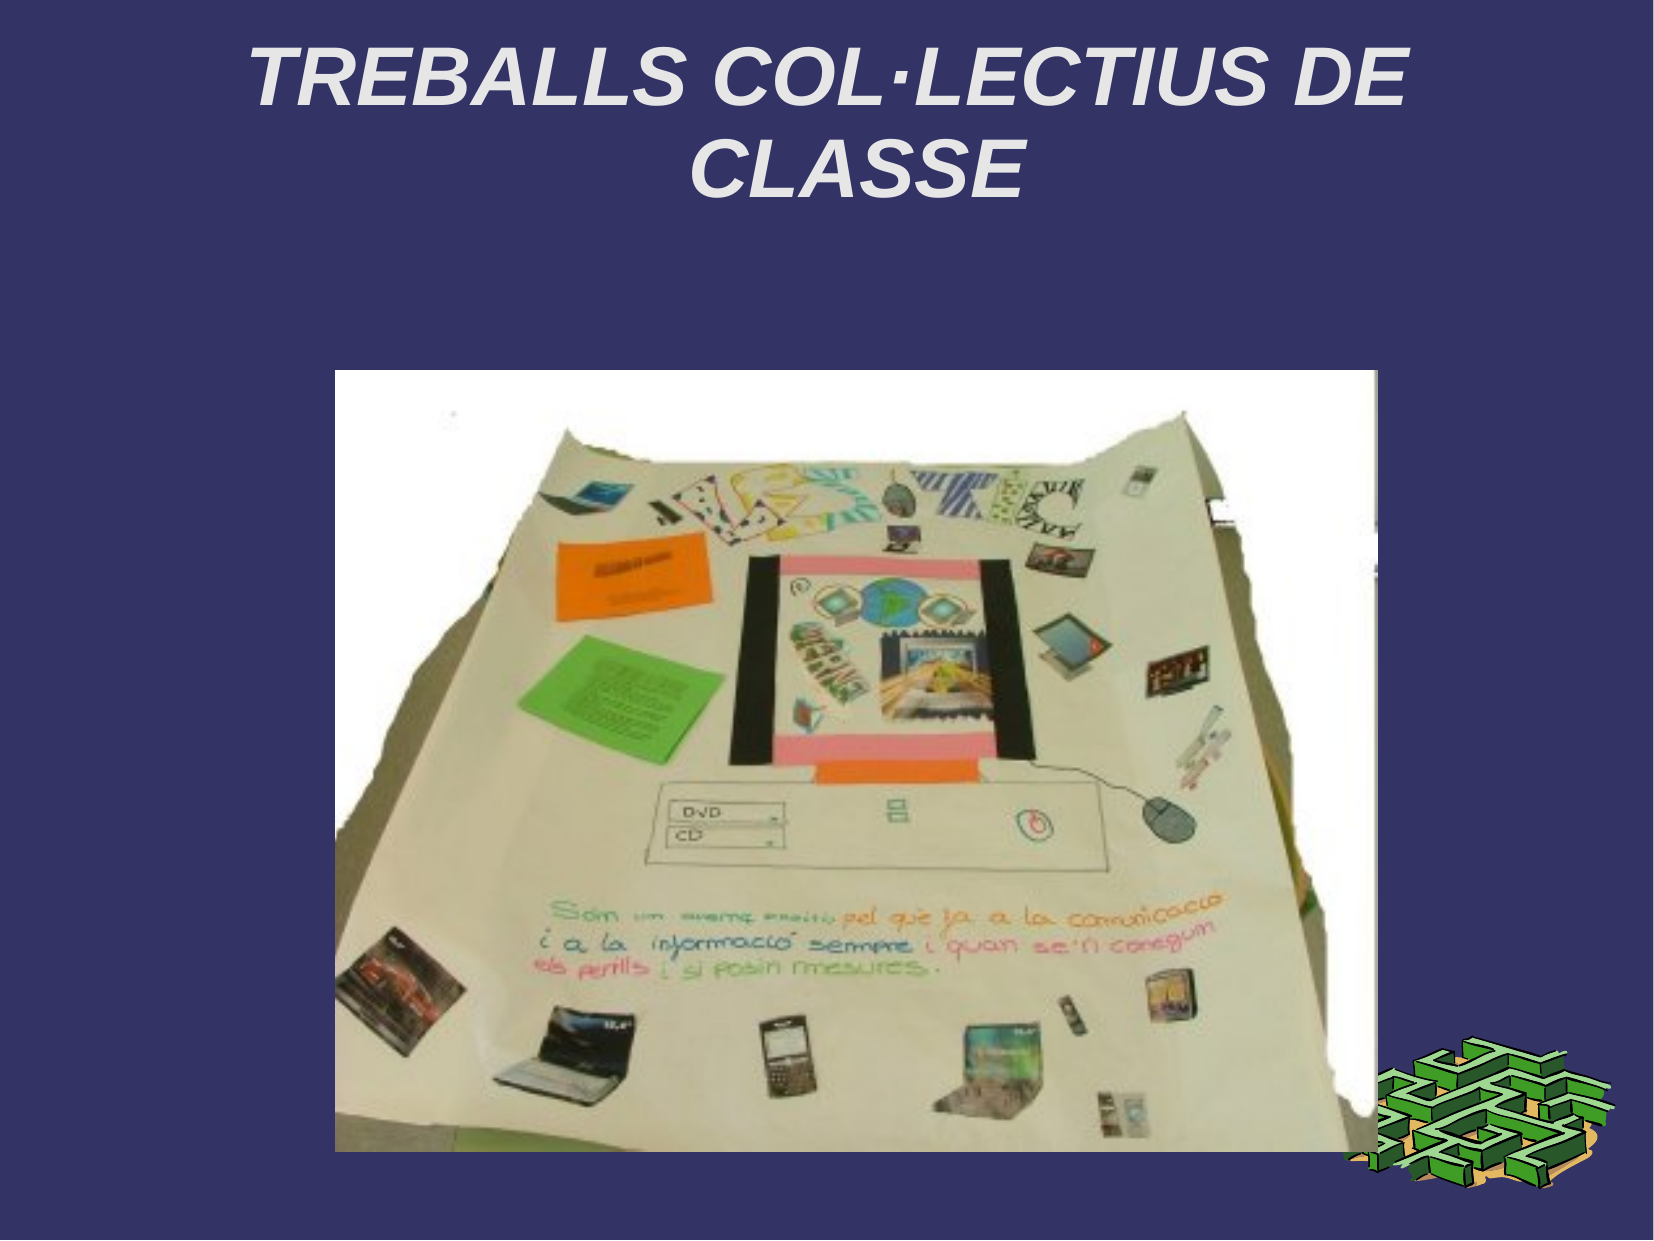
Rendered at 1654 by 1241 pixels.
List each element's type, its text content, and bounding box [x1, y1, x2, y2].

title TREBALLS COL·LECTIUS DE CLASSE [121, 19, 1534, 227]
picture [335, 370, 1378, 1152]
